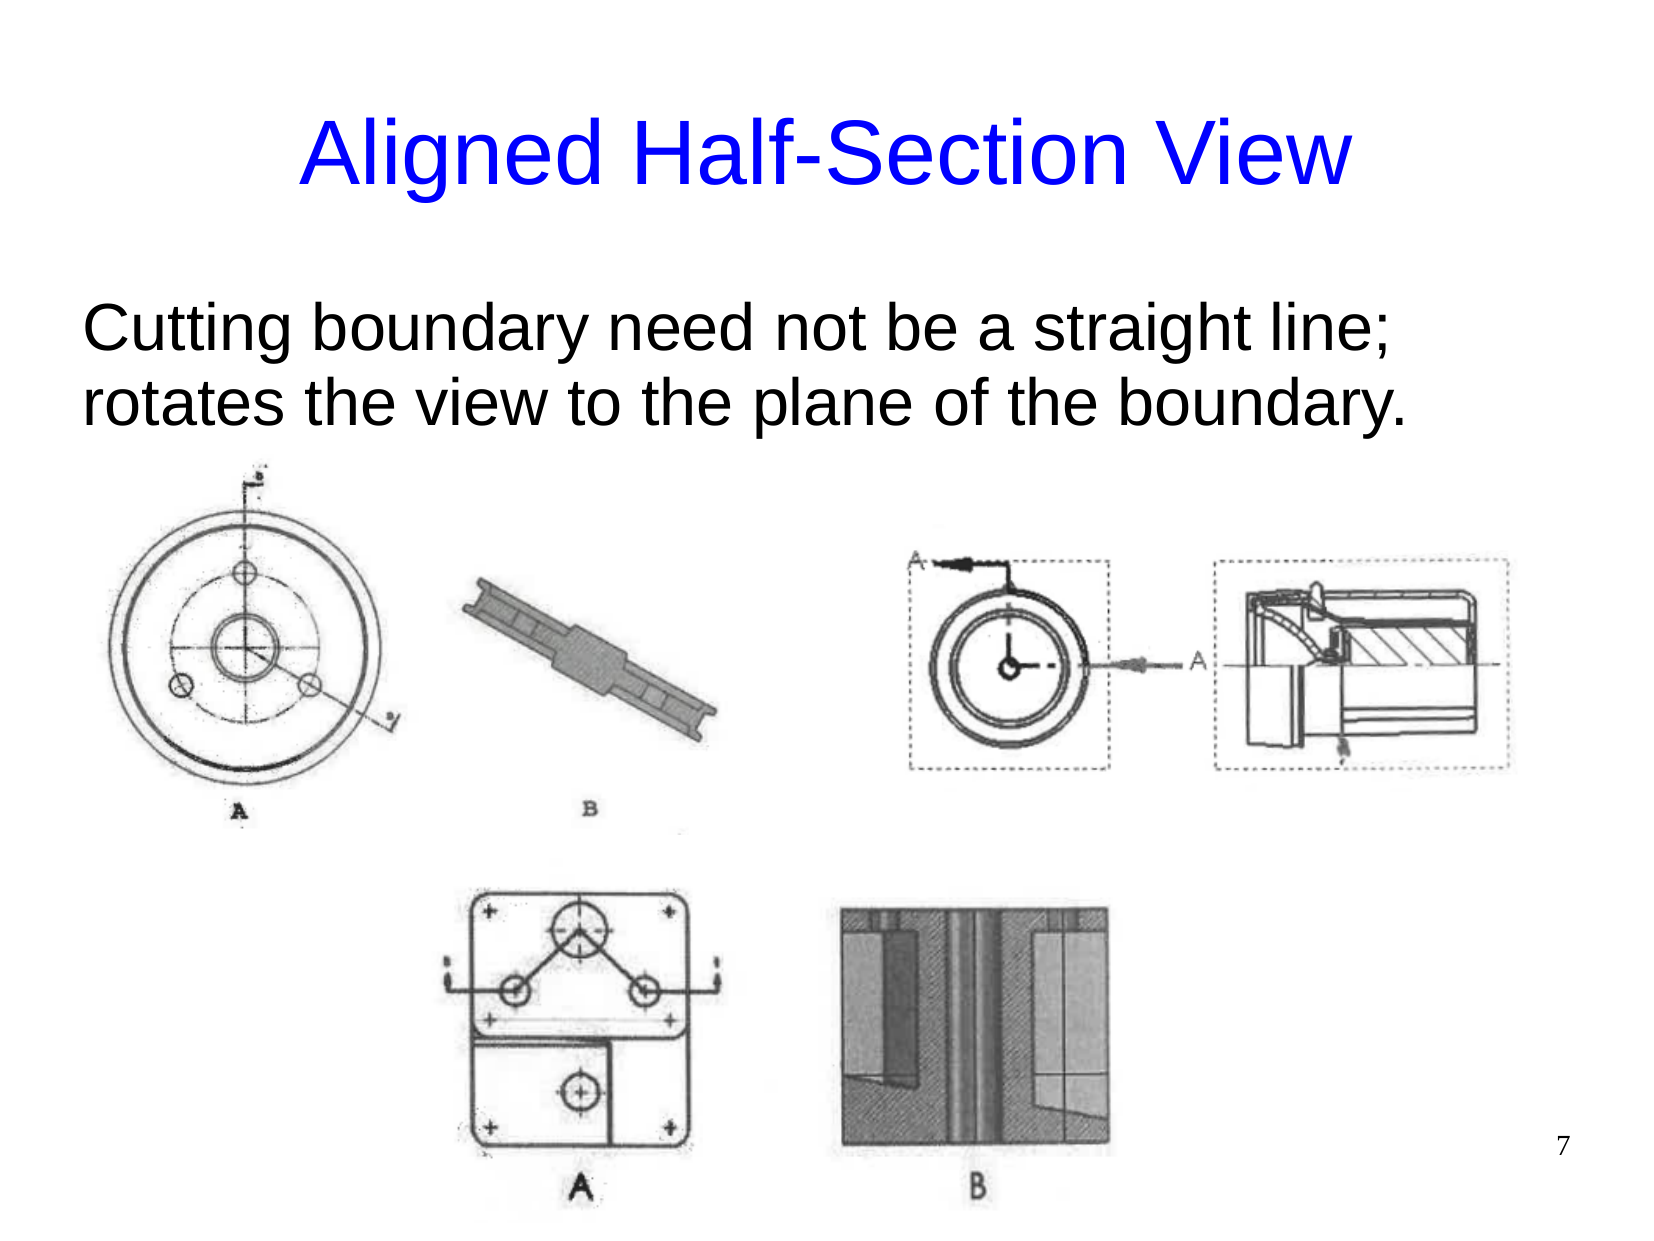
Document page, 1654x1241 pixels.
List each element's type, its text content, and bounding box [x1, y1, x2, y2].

title Aligned Half-Section View [82, 49, 1571, 257]
list Cutting boundary need not be a straight line; rotates the view to the plane of the boundary. [82, 290, 1538, 1010]
picture [900, 524, 1538, 792]
picture [95, 454, 728, 835]
picture [420, 858, 1123, 1224]
